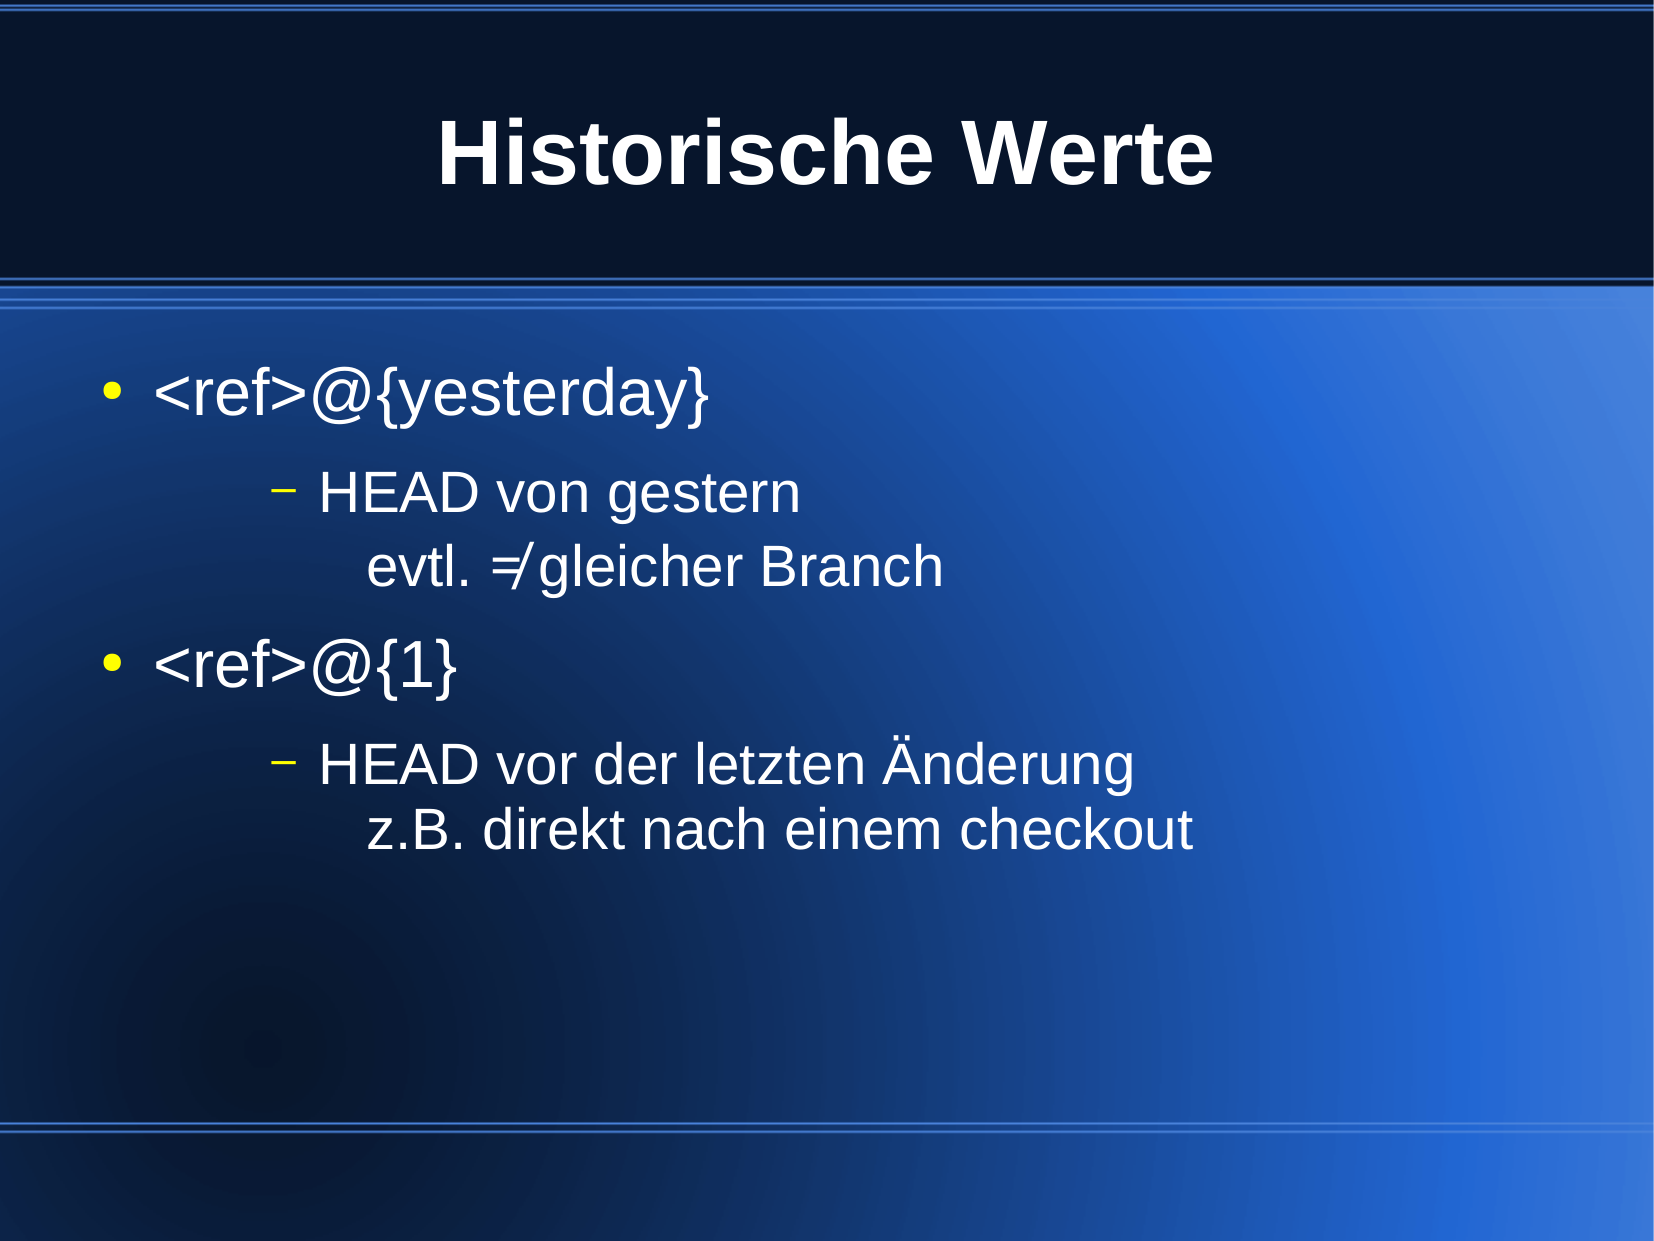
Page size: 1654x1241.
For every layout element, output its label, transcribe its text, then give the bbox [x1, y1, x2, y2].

list <ref>@{yesterday} HEAD von gestern evtl. ≠ gleicher Branch <ref>@{1} HEAD vor der letzten Änderung z.B. direkt nach einem checkout [82, 355, 1571, 1075]
picture [0, 0, 1654, 1241]
title Historische Werte [82, 49, 1571, 257]
